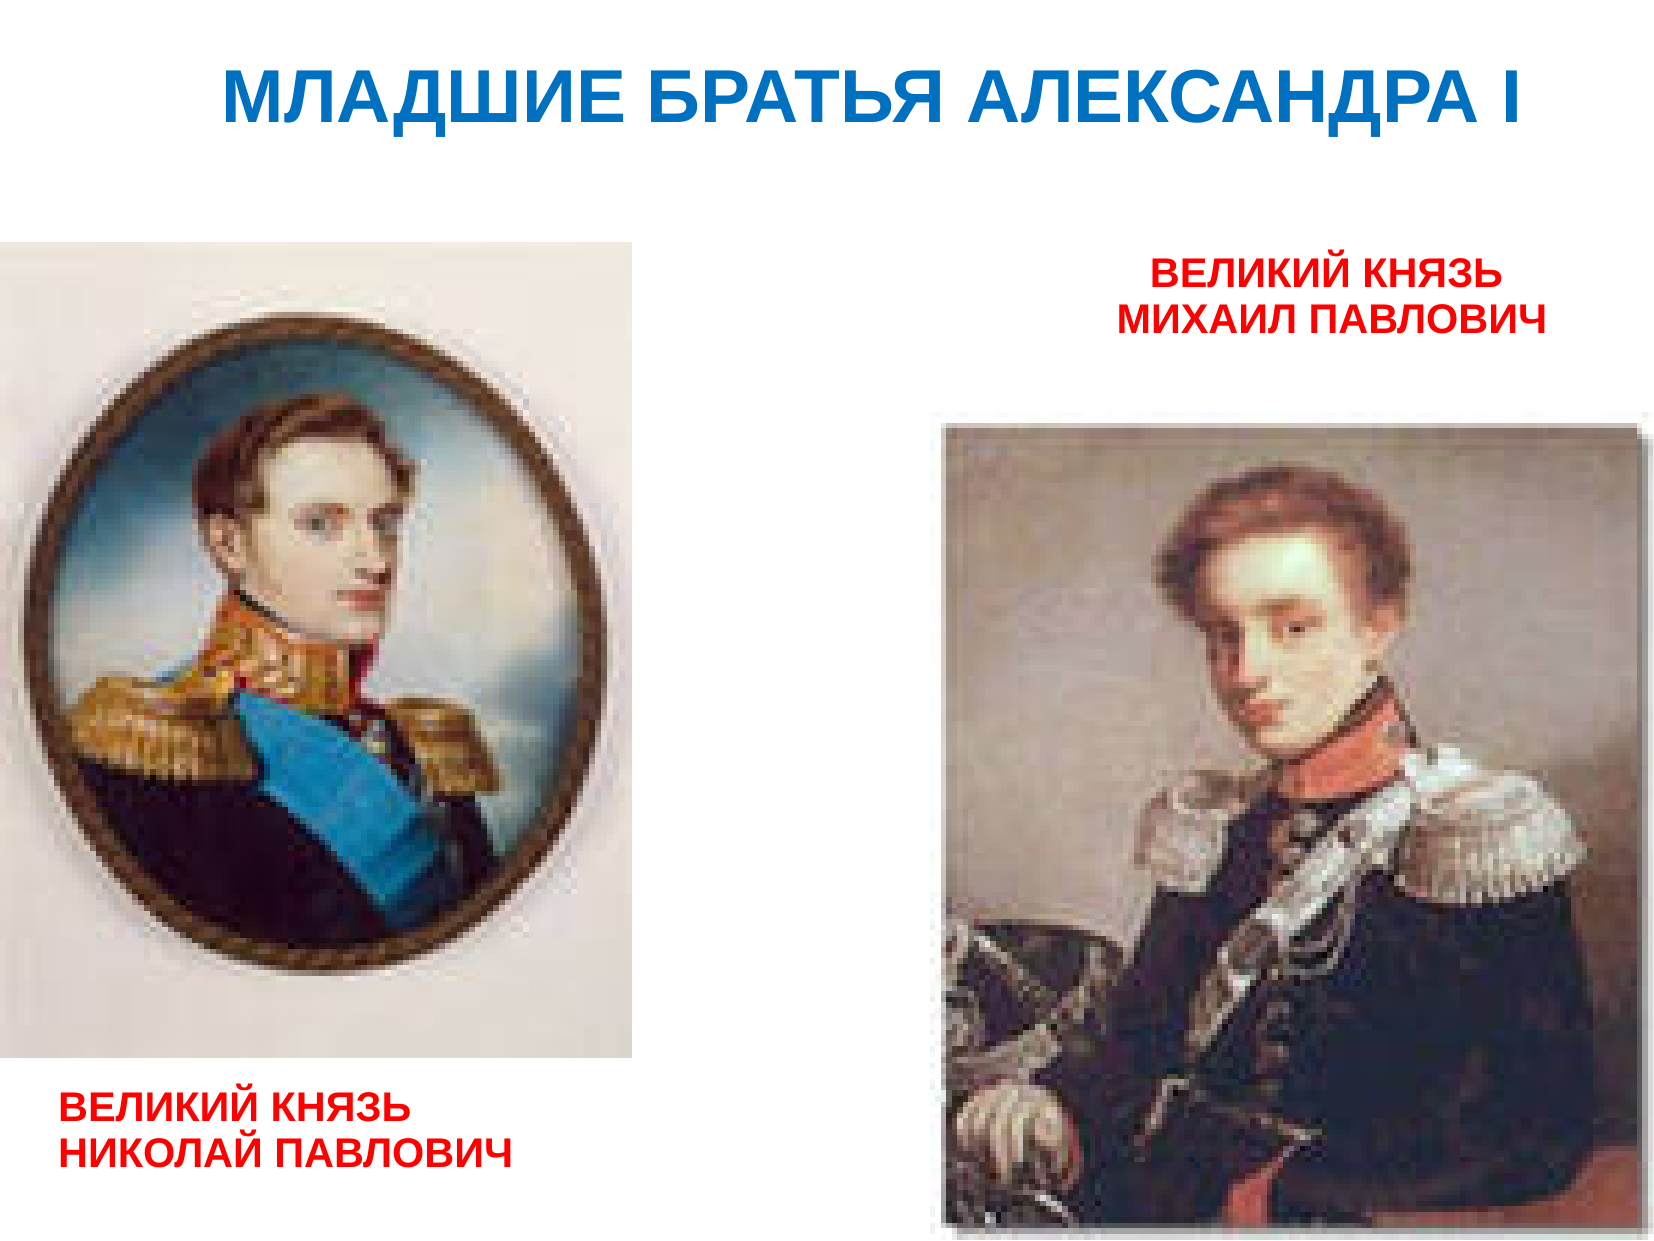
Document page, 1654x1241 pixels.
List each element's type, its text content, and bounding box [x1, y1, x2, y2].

picture [0, 242, 632, 1058]
text_box ВЕЛИКИЙ КНЯЗЬ НИКОЛАЙ ПАВЛОВИЧ [43, 1075, 529, 1184]
text_box МЛАДШИЕ БРАТЬЯ АЛЕКСАНДРА I [206, 47, 1538, 147]
text_box ВЕЛИКИЙ КНЯЗЬ МИХАИЛ ПАВЛОВИЧ [1101, 242, 1563, 351]
picture [930, 412, 1654, 1241]
